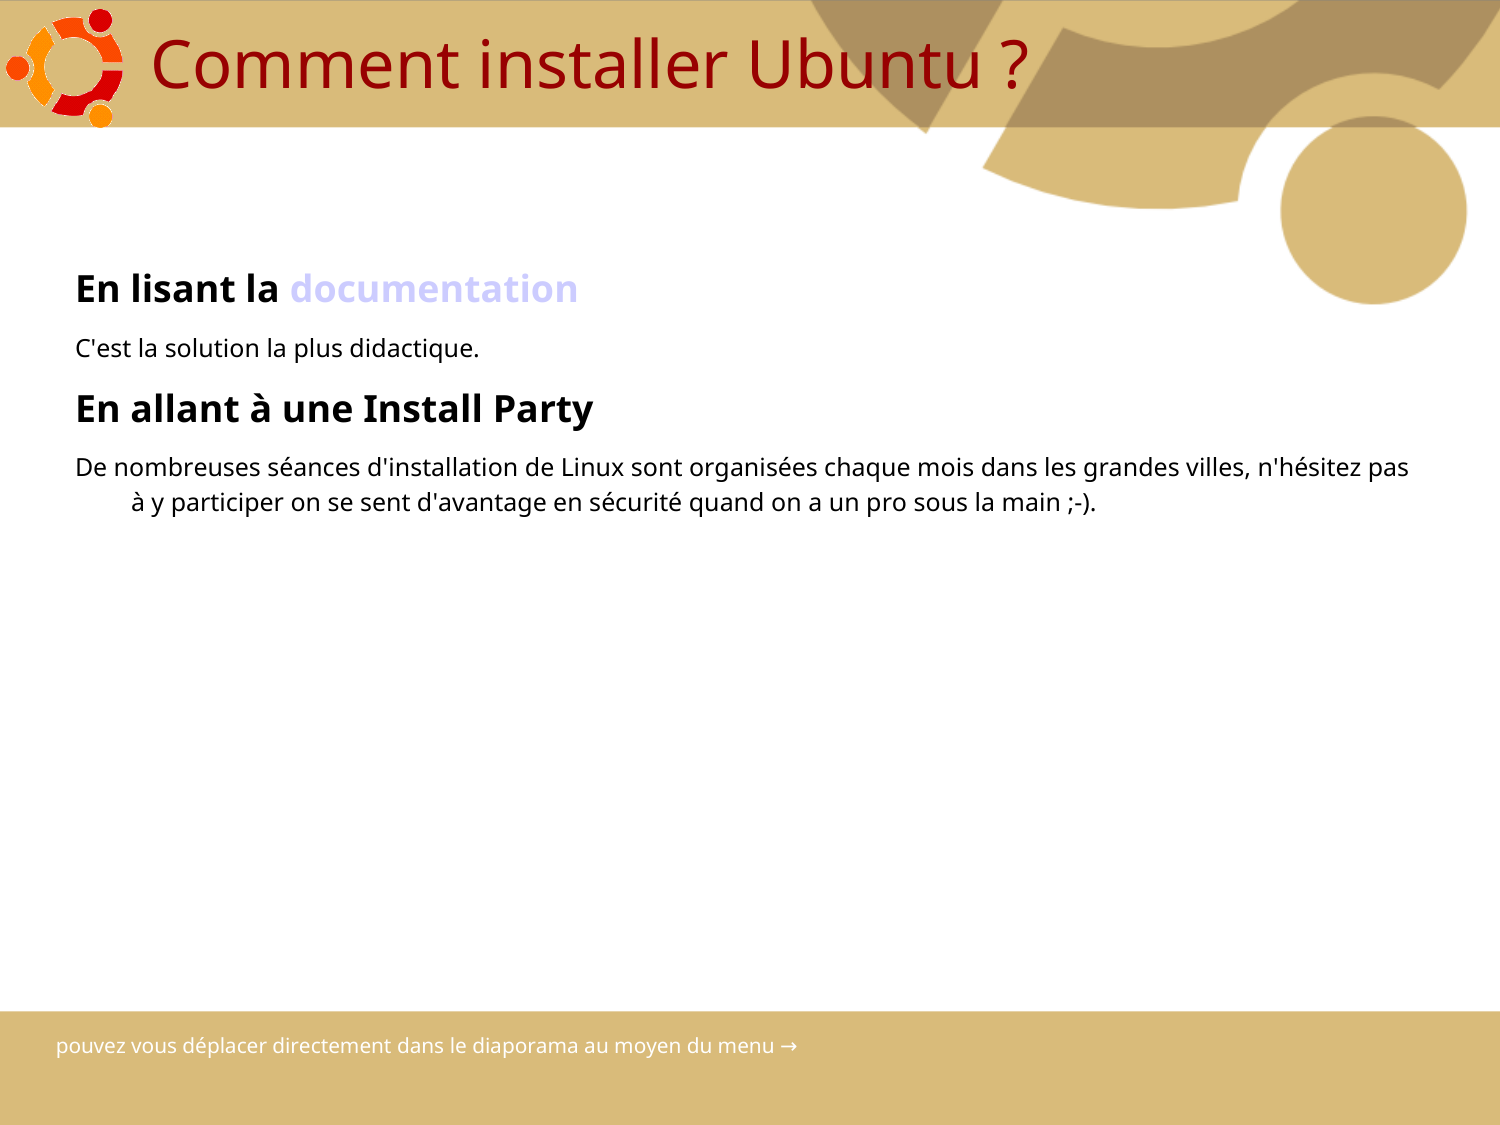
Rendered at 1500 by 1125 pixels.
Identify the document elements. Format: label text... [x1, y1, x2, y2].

list En lisant la documentation C'est la solution la plus didactique. En allant à une Install Party De nombreuses séances d'installation de Linux sont organisées chaque mois dans les grandes villes, n'hésitez pas à y participer on se sent d'avantage en sécurité quand on a un pro sous la main ;-). [75, 262, 1426, 918]
picture [0, 0, 1500, 557]
title Comment installer Ubuntu ? [135, 0, 1418, 126]
